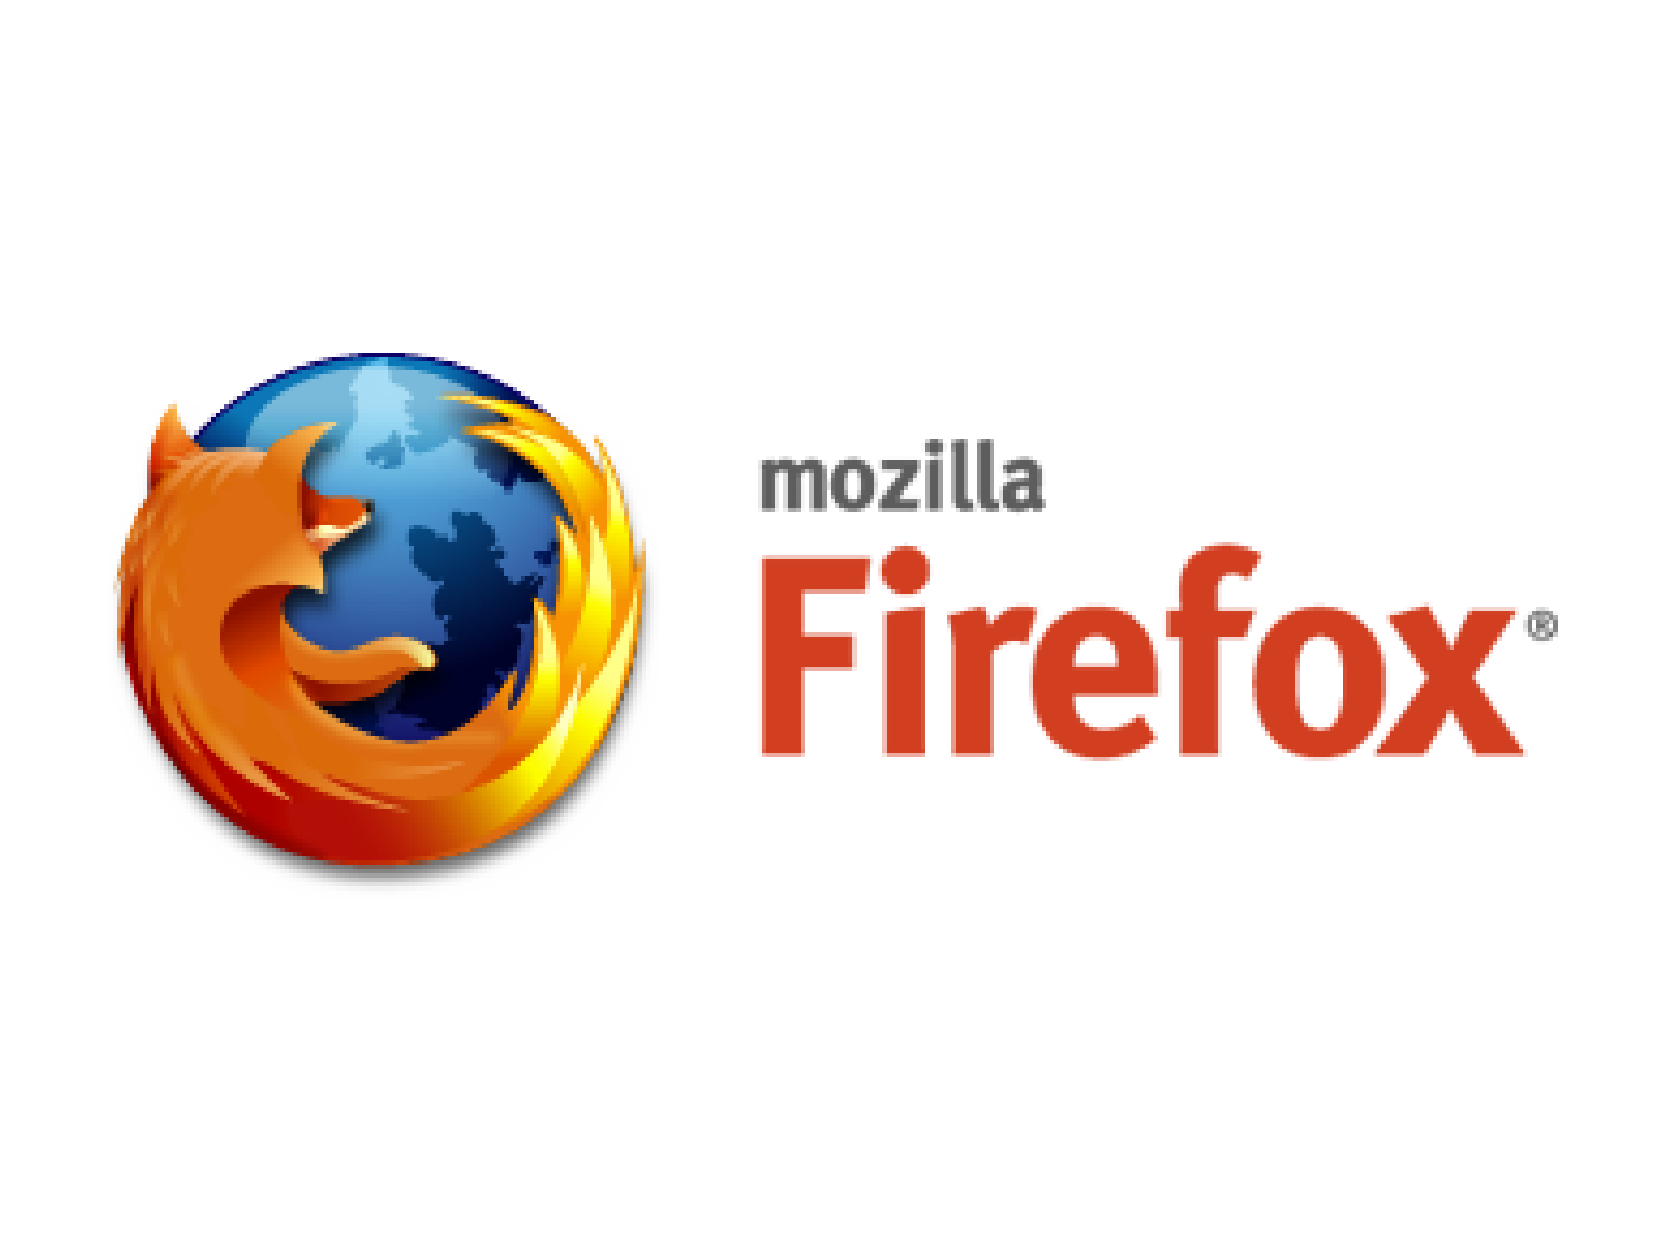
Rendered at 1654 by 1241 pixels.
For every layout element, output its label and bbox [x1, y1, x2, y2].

picture [0, 207, 1654, 1033]
